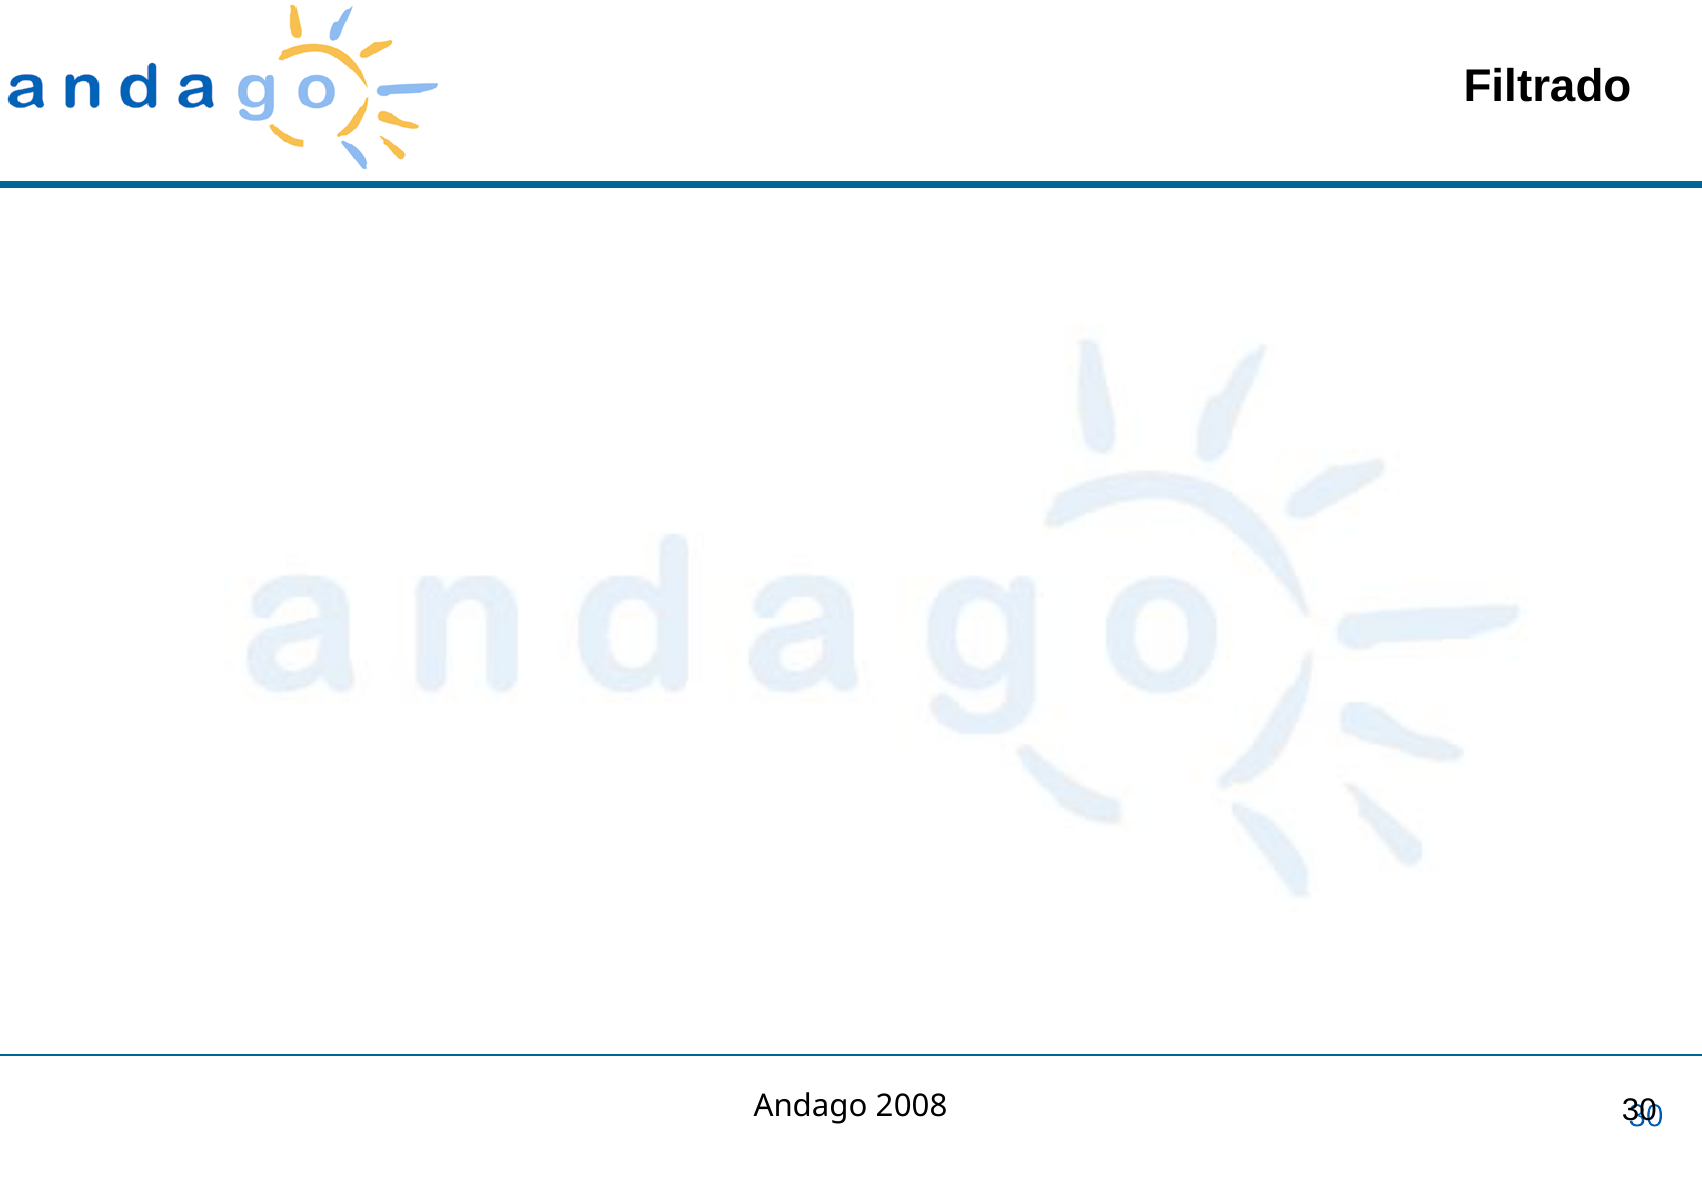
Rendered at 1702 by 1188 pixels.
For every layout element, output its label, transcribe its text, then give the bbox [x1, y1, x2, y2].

picture [0, 0, 255, 175]
picture [224, 324, 1538, 919]
title Filtrado [255, 0, 1702, 181]
